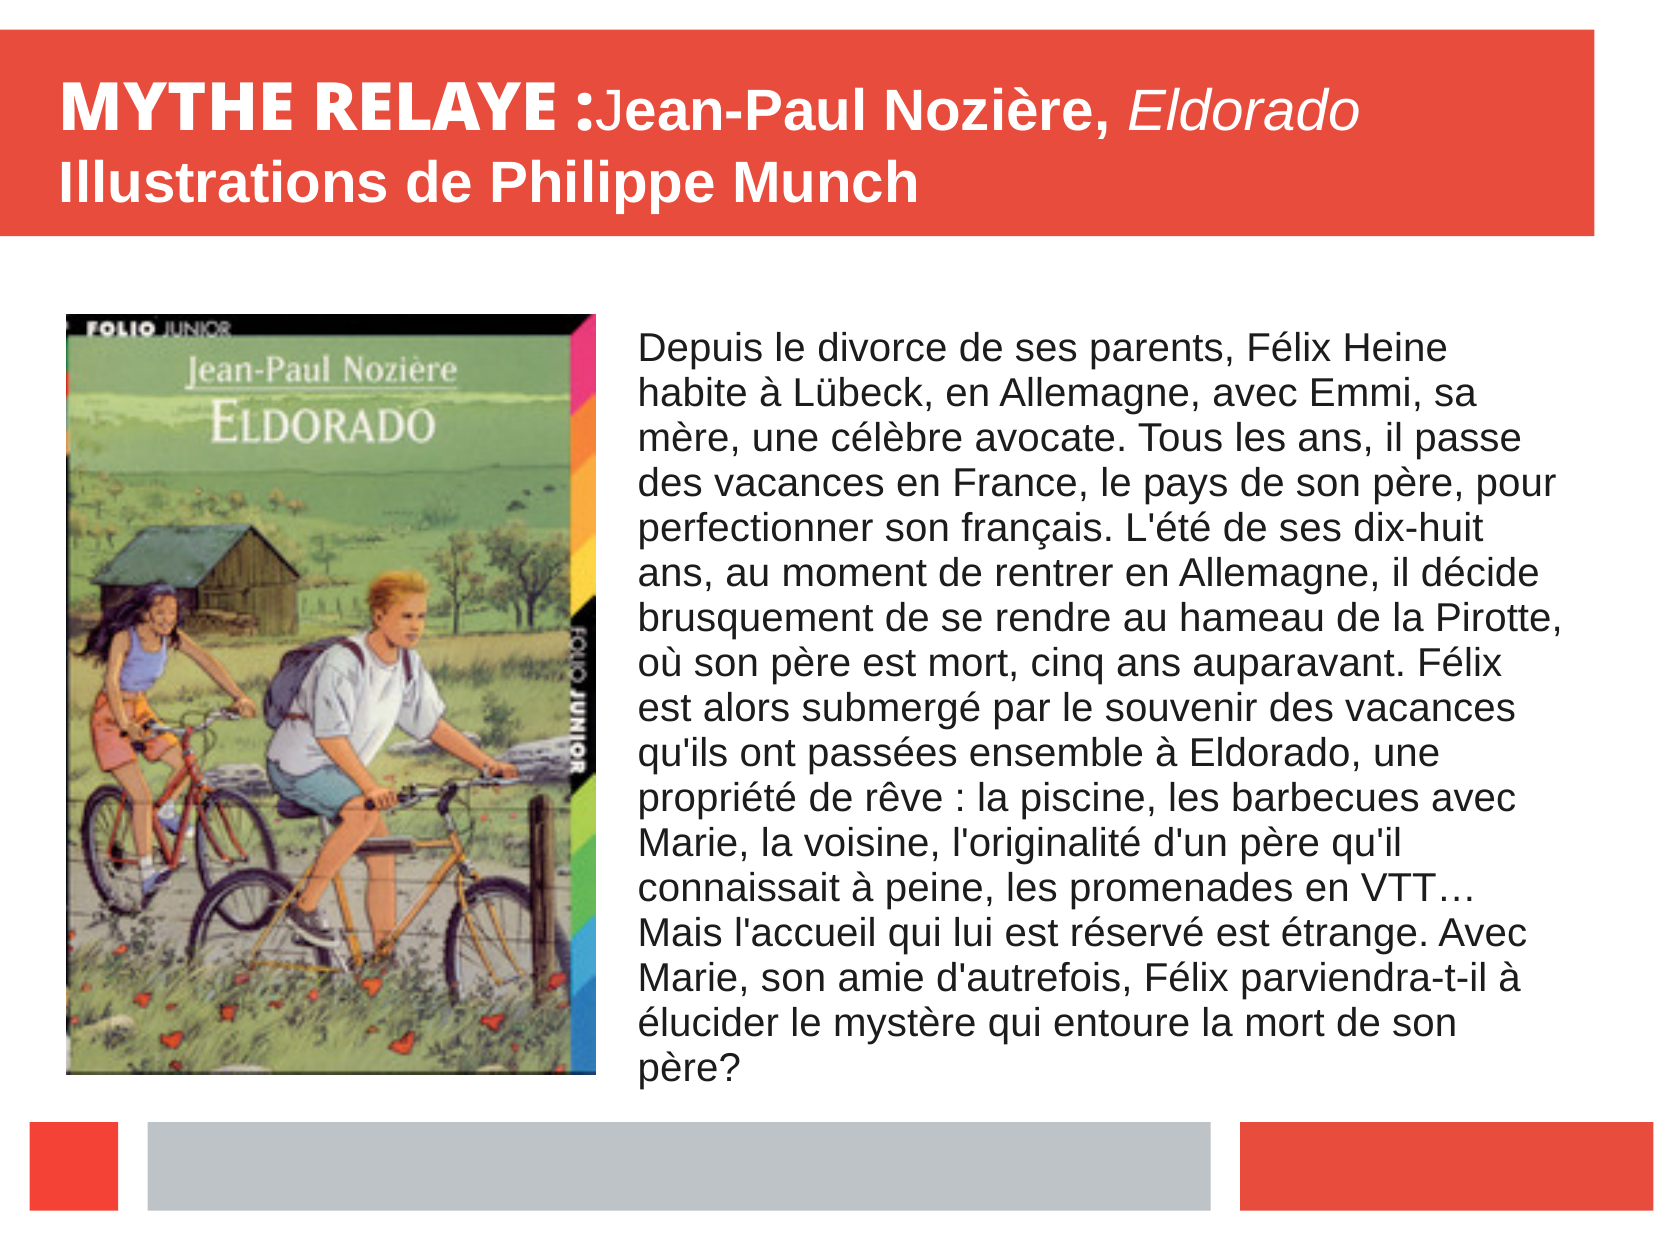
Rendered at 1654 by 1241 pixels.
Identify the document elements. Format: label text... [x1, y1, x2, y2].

title MYTHE RELAYE :Jean-Paul Nozière, Eldorado Illustrations de Philippe Munch [59, 59, 1595, 207]
picture [66, 314, 596, 1075]
list Depuis le divorce de ses parents, Félix Heine habite à Lübeck, en Allemagne, avec Emmi, sa mère, une célèbre avocate. Tous les ans, il passe des vacances en France, le pays de son père, pour perfectionner son français. L'été de ses dix-huit ans, au moment de rentrer en Allemagne, il décide brusquement de se rendre au hameau de la Pirotte, où son père est mort, cinq ans auparavant. Félix est alors submergé par le souvenir des vacances qu'ils ont passées ensemble à Eldorado, une propriété de rêve : la piscine, les barbecues avec Marie, la voisine, l'originalité d'un père qu'il connaissait à peine, les promenades en VTT… Mais l'accueil qui lui est réservé est étrange. Avec Marie, son amie d'autrefois, Félix parviendra-t-il à élucider le mystère qui entoure la mort de son père? [637, 324, 1565, 1093]
